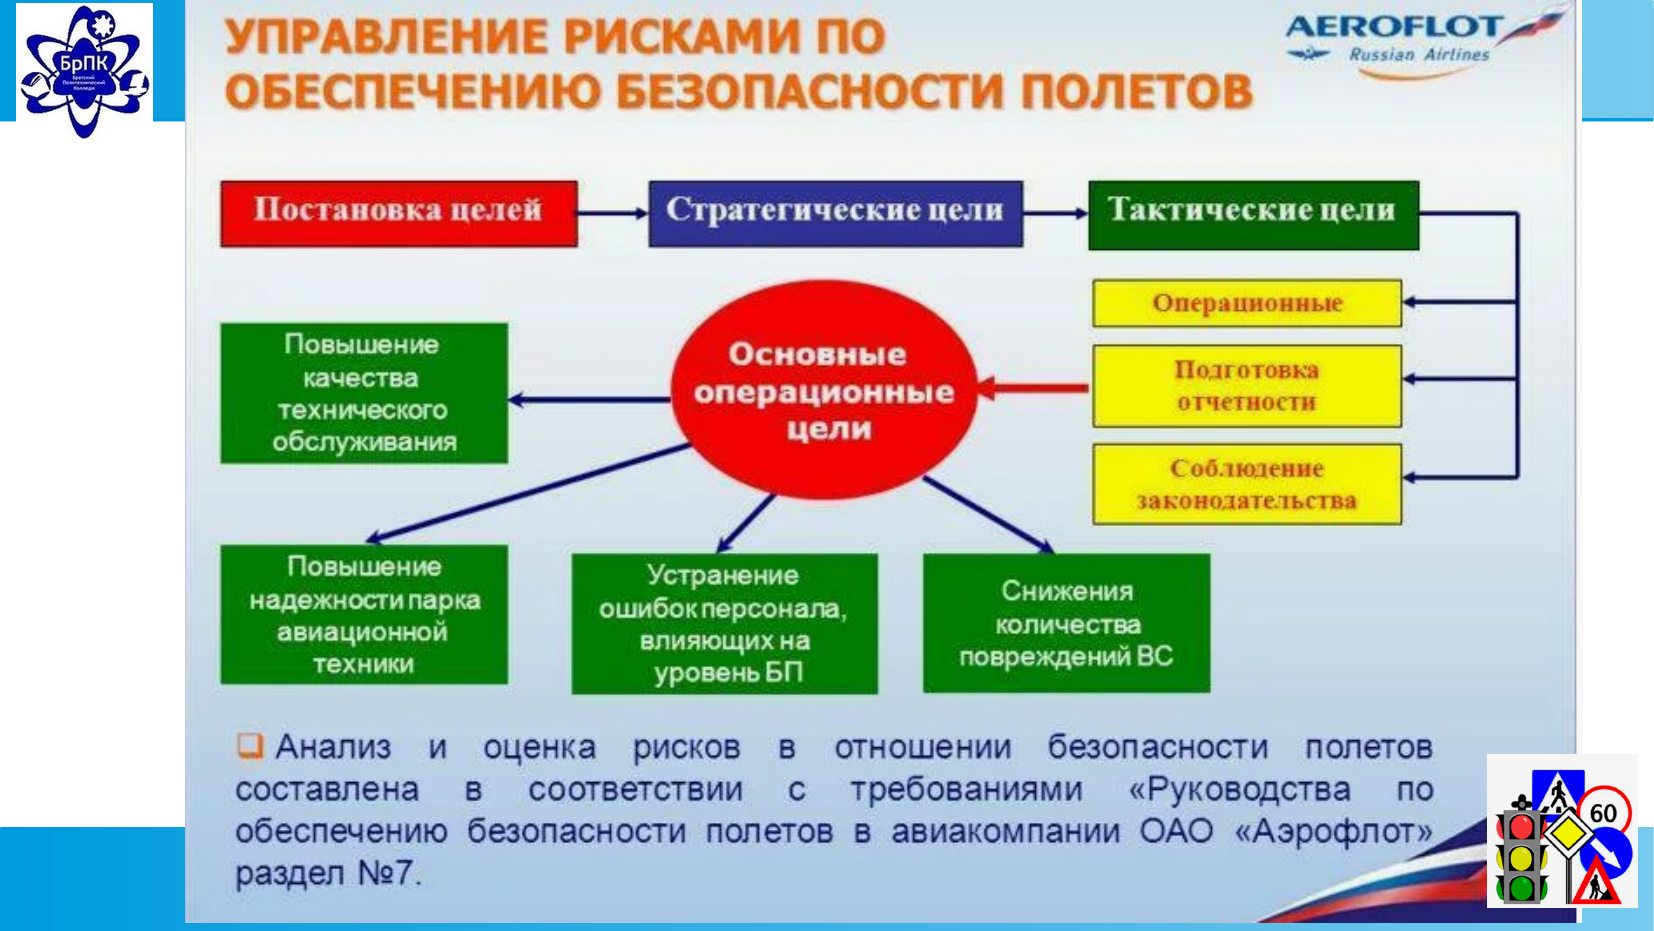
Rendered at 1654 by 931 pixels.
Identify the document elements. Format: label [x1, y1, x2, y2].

picture [185, 0, 1638, 923]
picture [16, 4, 153, 140]
